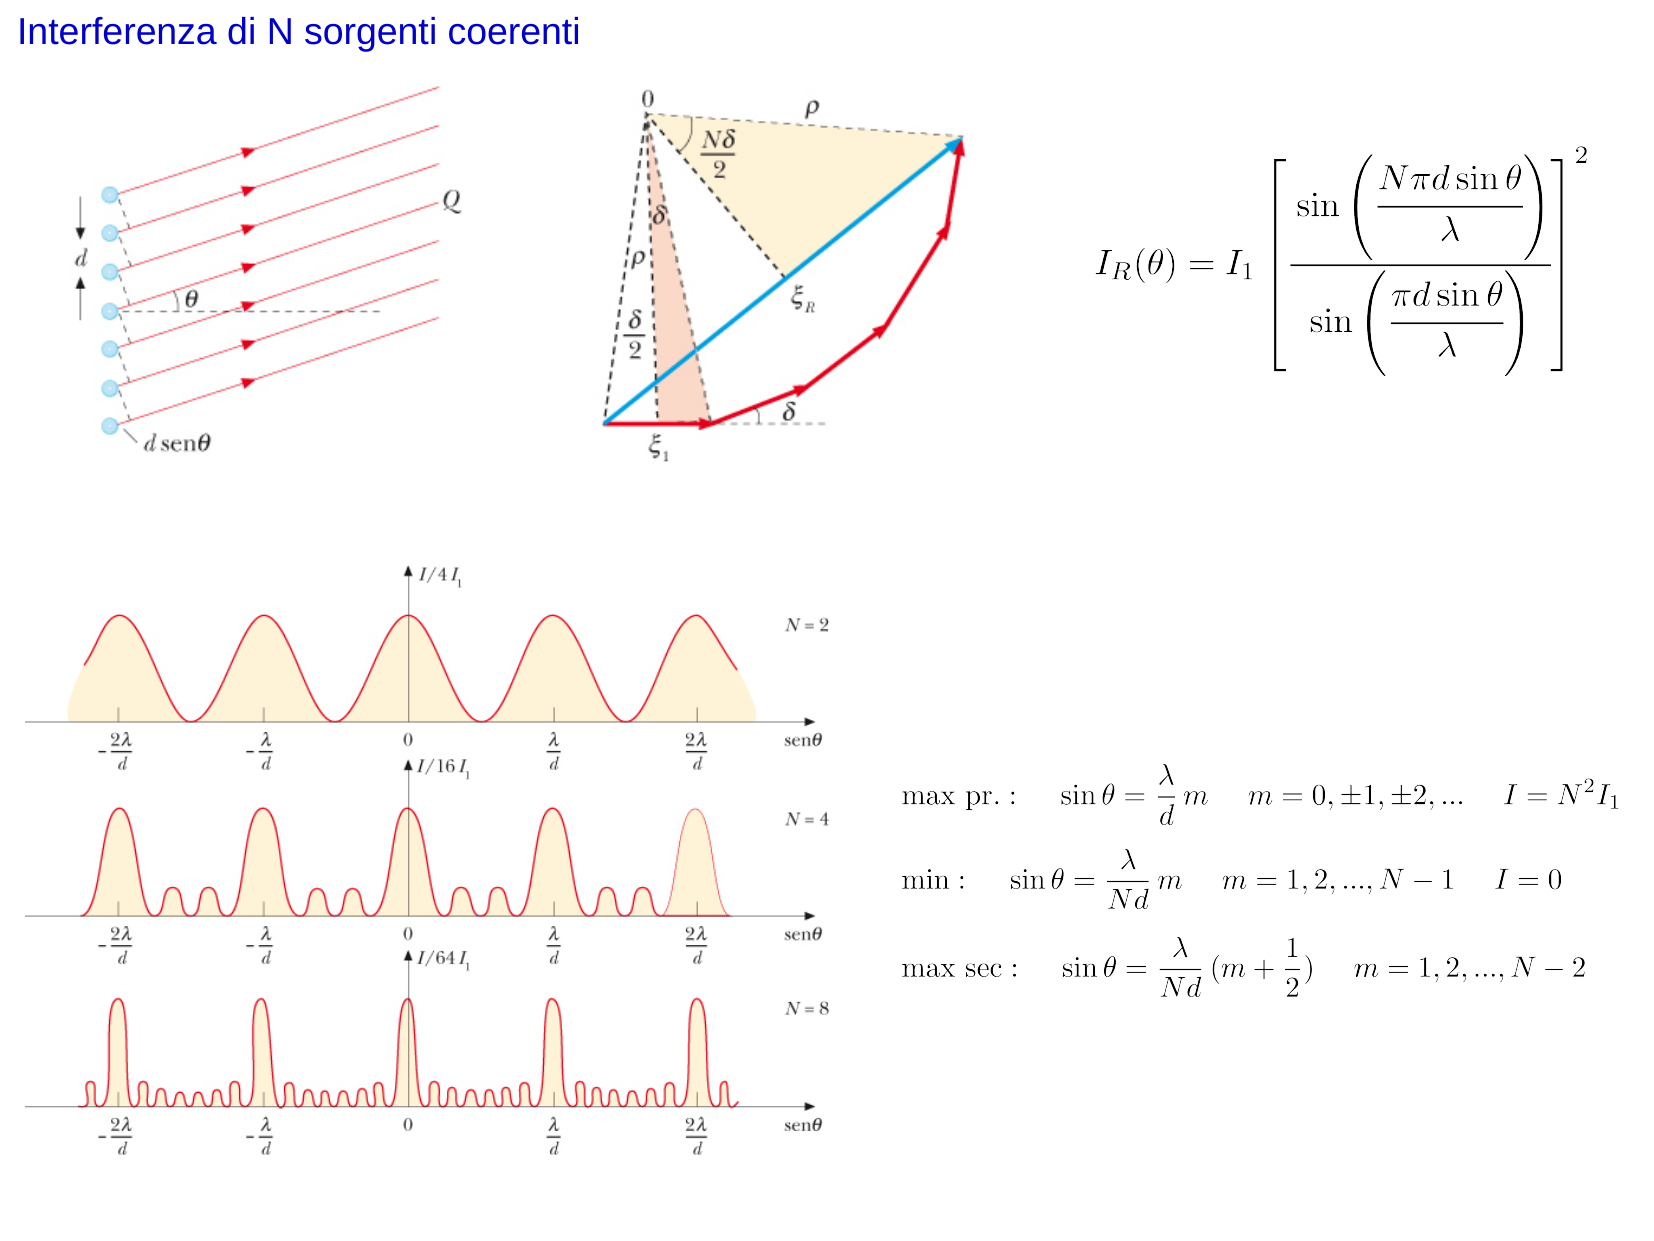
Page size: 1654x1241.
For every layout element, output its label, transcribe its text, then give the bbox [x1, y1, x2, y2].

picture [25, 551, 841, 1163]
picture [902, 763, 1620, 825]
picture [577, 84, 982, 471]
picture [902, 936, 1586, 997]
text_box Interferenza di N sorgenti coerenti [2, 3, 721, 61]
picture [1095, 144, 1587, 376]
picture [61, 71, 471, 460]
picture [902, 848, 1562, 909]
